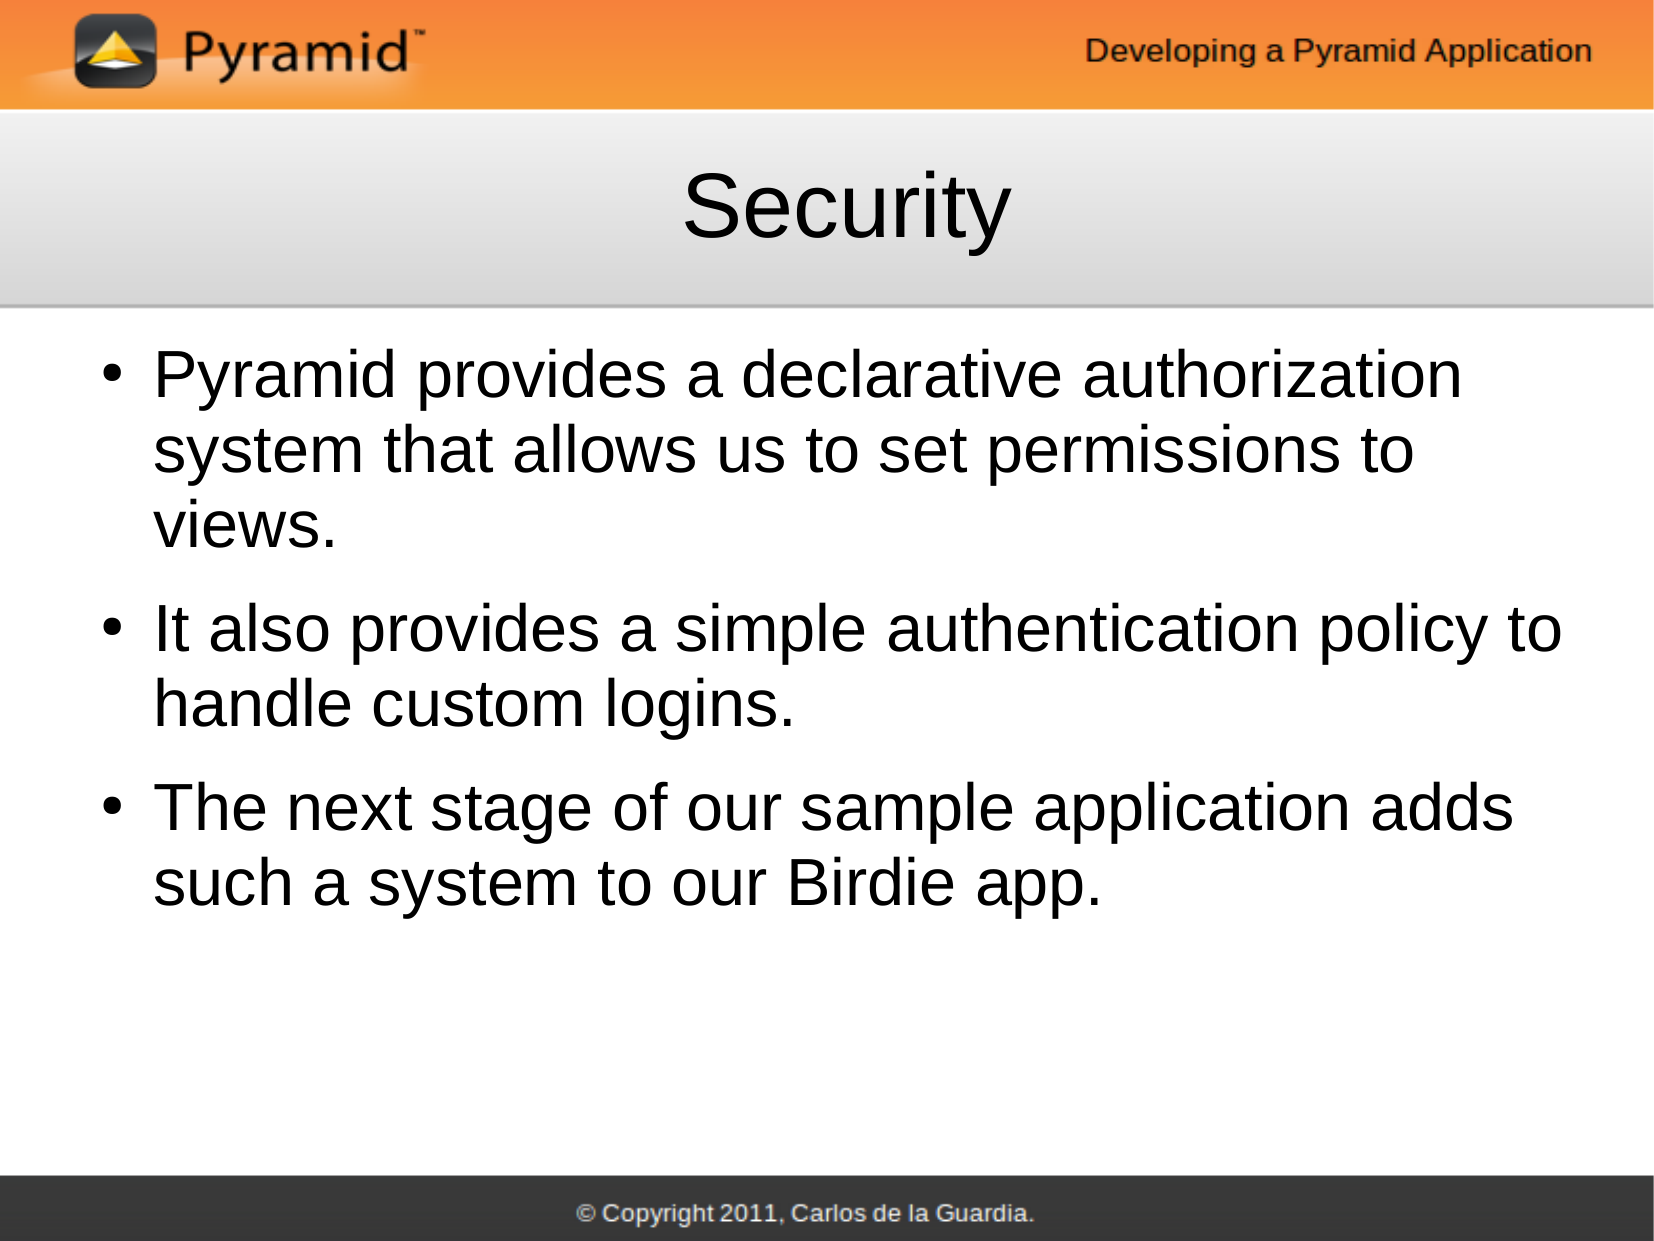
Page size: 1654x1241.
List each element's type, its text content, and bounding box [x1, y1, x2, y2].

list Pyramid provides a declarative authorization system that allows us to set permissions to views. It also provides a simple authentication policy to handle custom logins. The next stage of our sample application adds such a system to our Birdie app. [82, 337, 1571, 1157]
title Security [82, 112, 1613, 301]
picture [0, 0, 1654, 1241]
